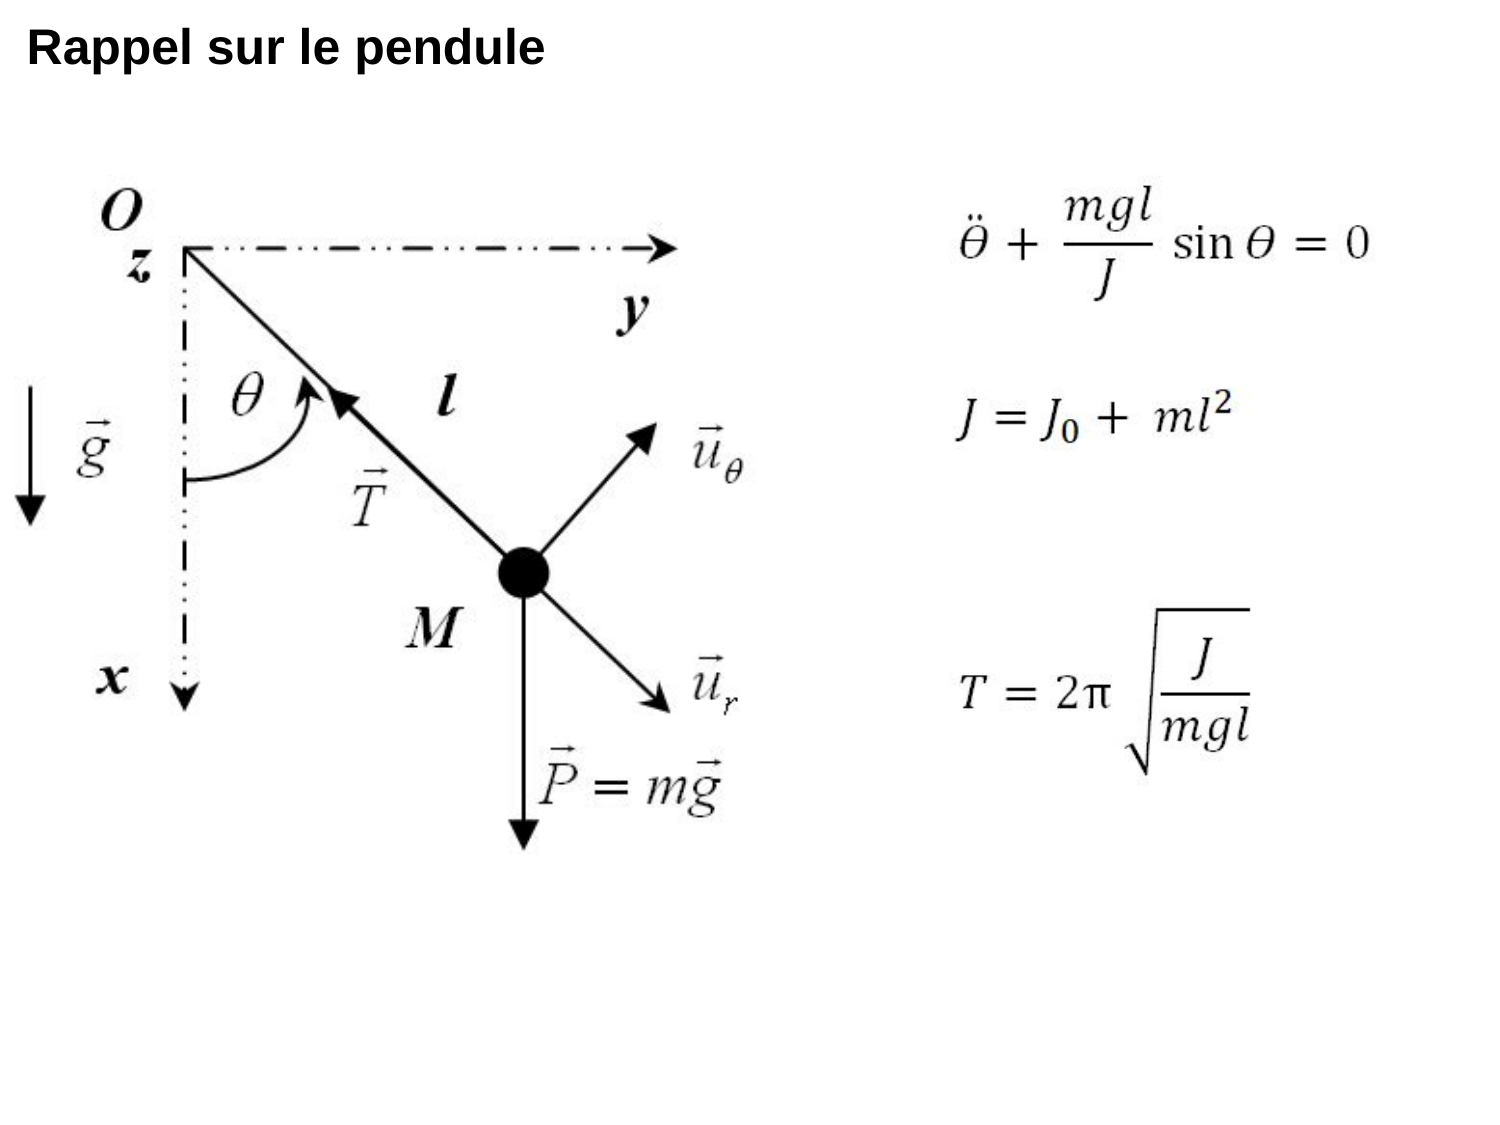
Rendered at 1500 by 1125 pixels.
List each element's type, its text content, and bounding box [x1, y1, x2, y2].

picture [937, 574, 1302, 821]
picture [0, 175, 765, 868]
picture [902, 363, 1257, 473]
picture [937, 175, 1385, 314]
text_box Rappel sur le pendule [11, 11, 721, 84]
